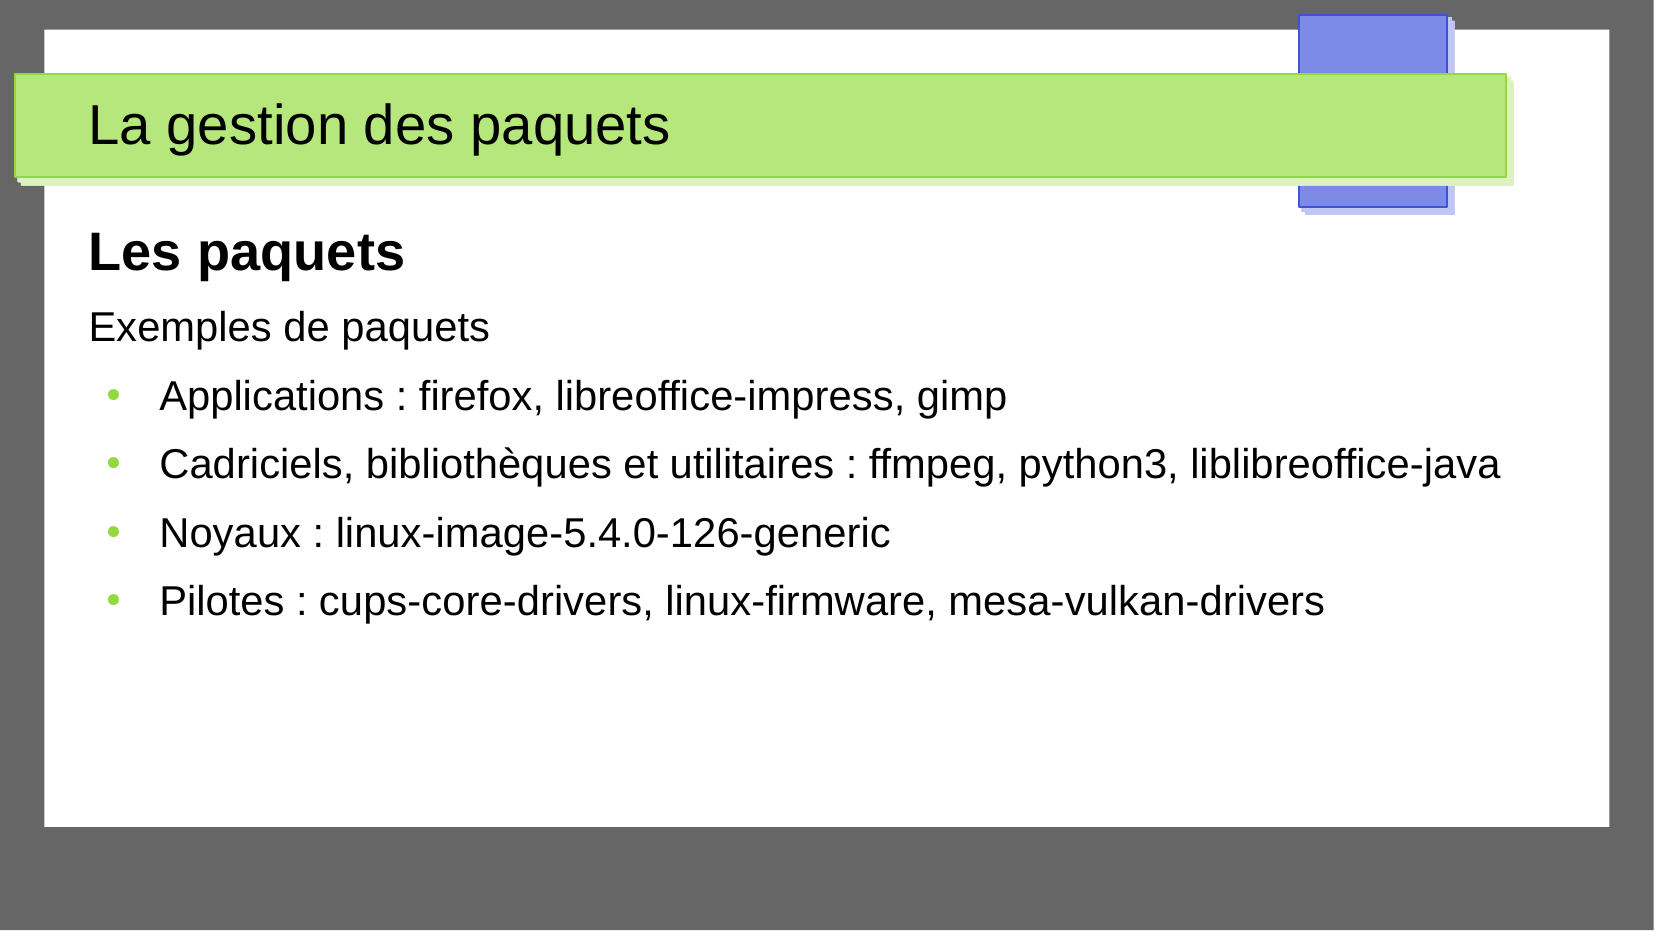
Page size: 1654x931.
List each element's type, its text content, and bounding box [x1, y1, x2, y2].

title La gestion des paquets [88, 73, 1506, 178]
list Les paquets Exemples de paquets Applications : firefox, libreoffice-impress, gimp Cadriciels, bibliothèques et utilitaires : ffmpeg, python3, liblibreoffice-java Noyaux : linux-image-5.4.0-126-generic Pilotes : cups-core-drivers, linux-firmware, mesa-vulkan-drivers [88, 221, 1565, 813]
